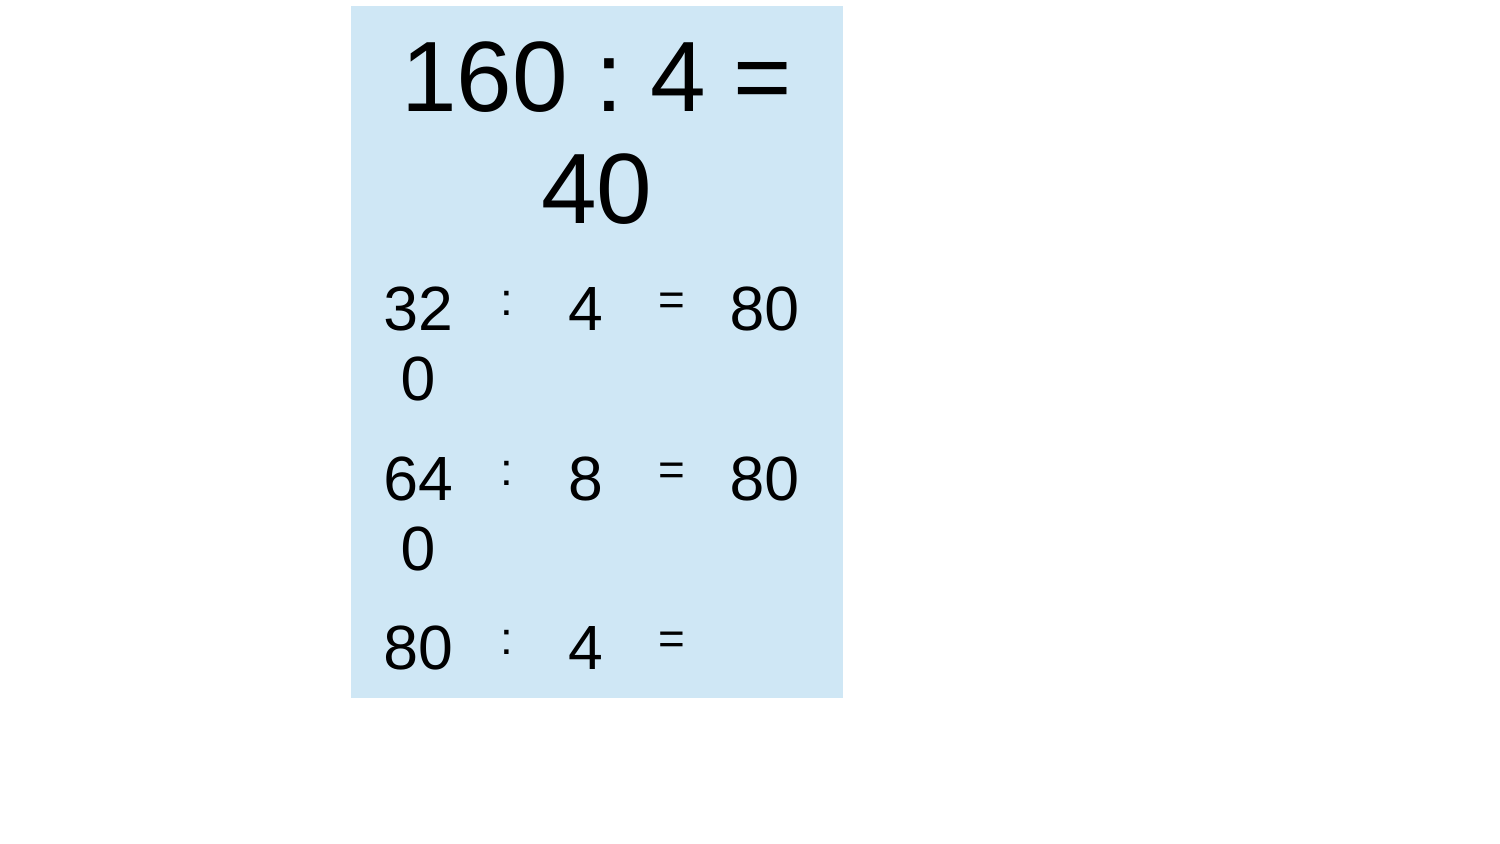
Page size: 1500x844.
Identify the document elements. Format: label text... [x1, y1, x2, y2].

table_cell 640 [351, 429, 485, 598]
table_cell = [643, 429, 686, 598]
table_cell : [485, 598, 528, 698]
table_cell 80 [351, 598, 485, 698]
table_cell = [643, 598, 686, 698]
table_cell 4 [528, 598, 643, 698]
table_cell 80 [686, 259, 843, 429]
table_cell = [643, 259, 686, 429]
table_header 160 : 4 = 40 [351, 6, 843, 259]
table_cell : [485, 429, 528, 598]
table_cell 8 [528, 429, 643, 598]
table_cell 80 [686, 429, 843, 598]
table_cell 320 [351, 259, 485, 429]
table_cell 4 [528, 259, 643, 429]
table_cell : [485, 259, 528, 429]
table_cell [686, 598, 843, 698]
